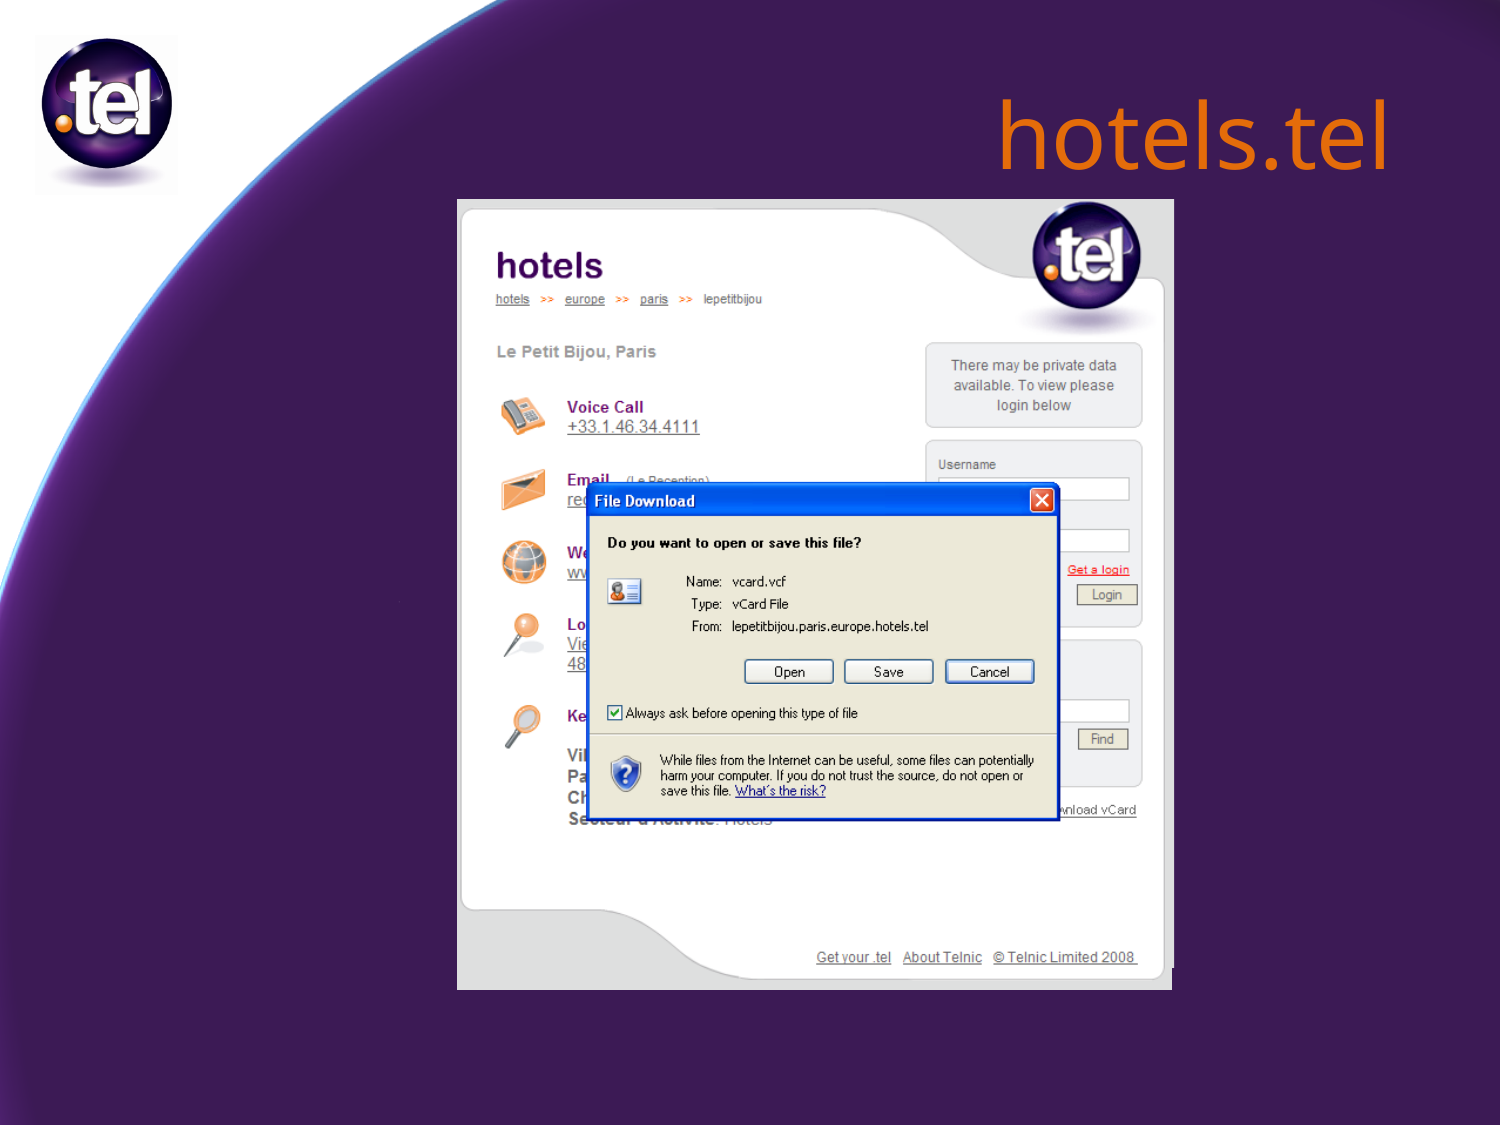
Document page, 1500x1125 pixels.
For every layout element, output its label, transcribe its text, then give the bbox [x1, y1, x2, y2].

picture [0, 0, 1500, 1125]
text_box hotels.tel [980, 70, 1408, 196]
